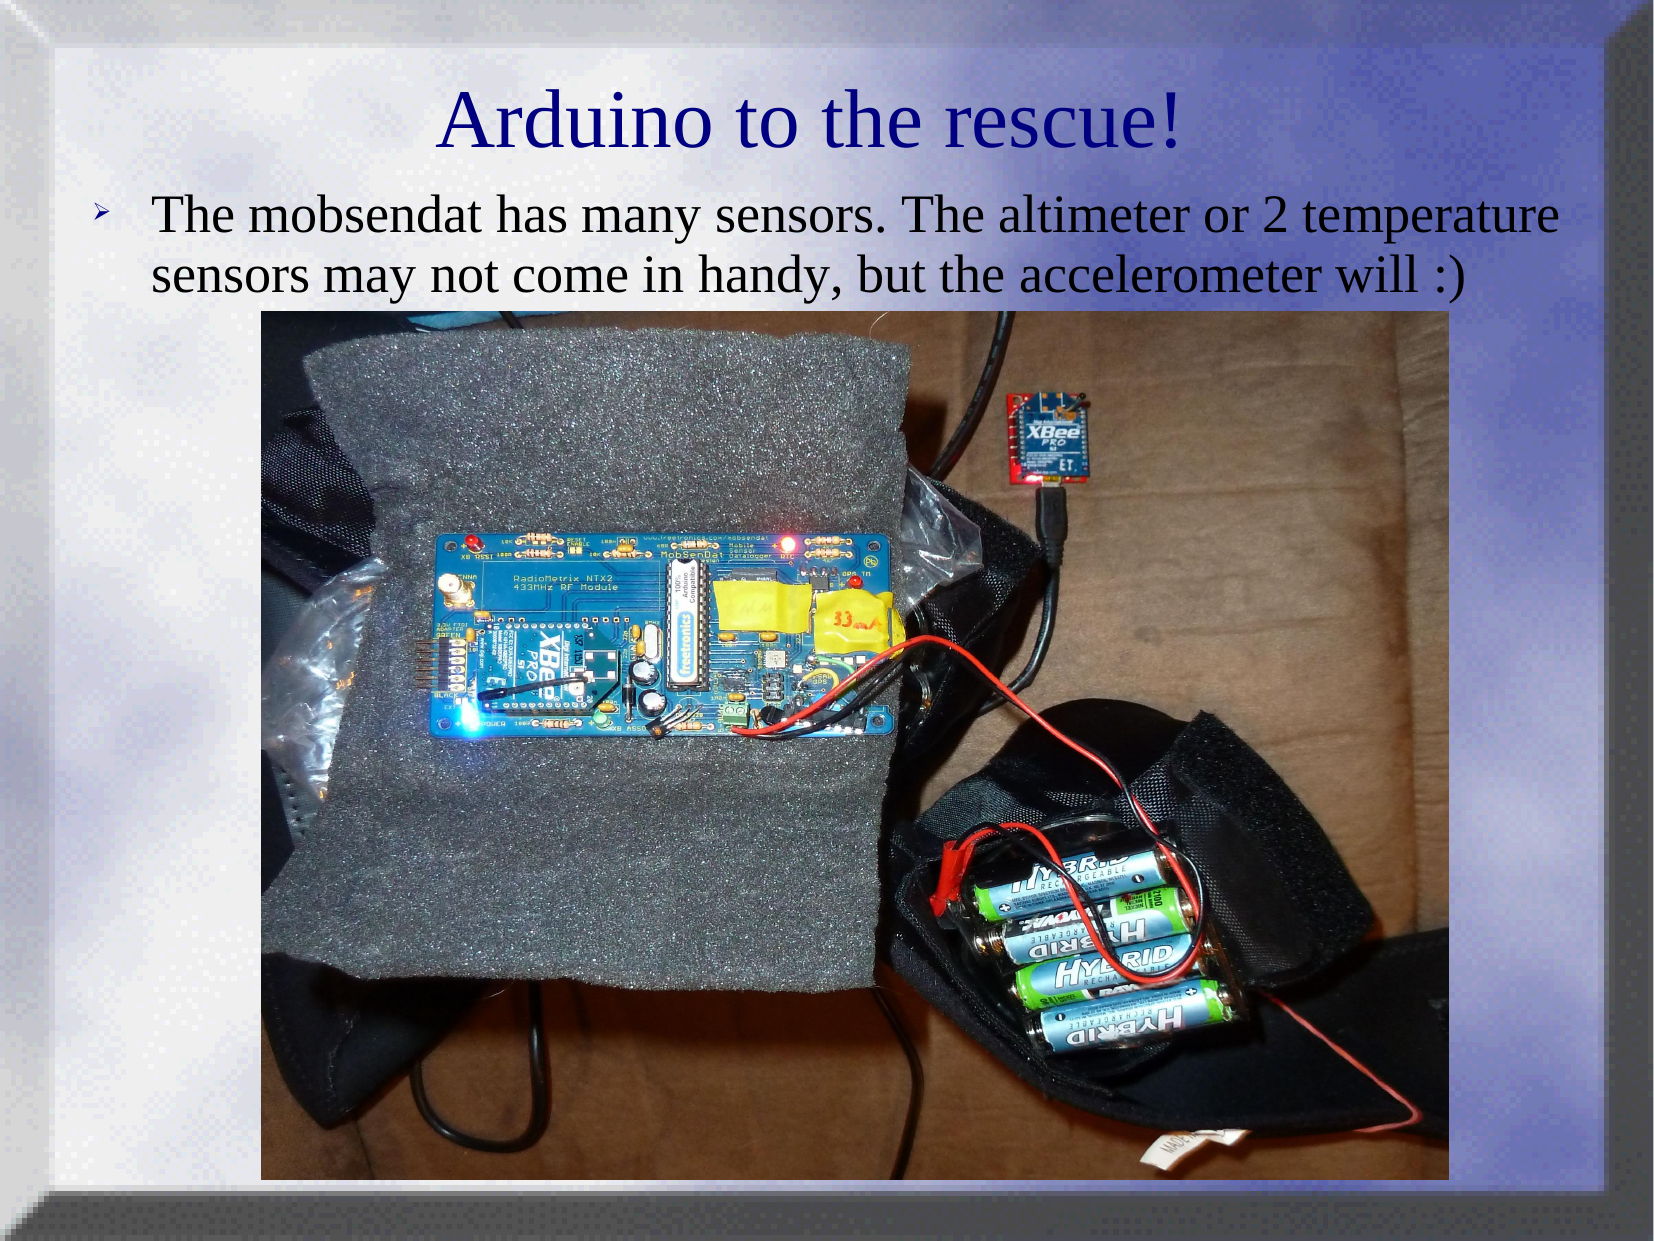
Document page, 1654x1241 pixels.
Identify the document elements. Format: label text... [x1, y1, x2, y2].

picture [0, 0, 1654, 1241]
title Arduino to the rescue! [191, 66, 1430, 173]
list The mobsendat has many sensors. The altimeter or 2 temperature sensors may not come in handy, but the accelerometer will :) [92, 184, 1591, 307]
